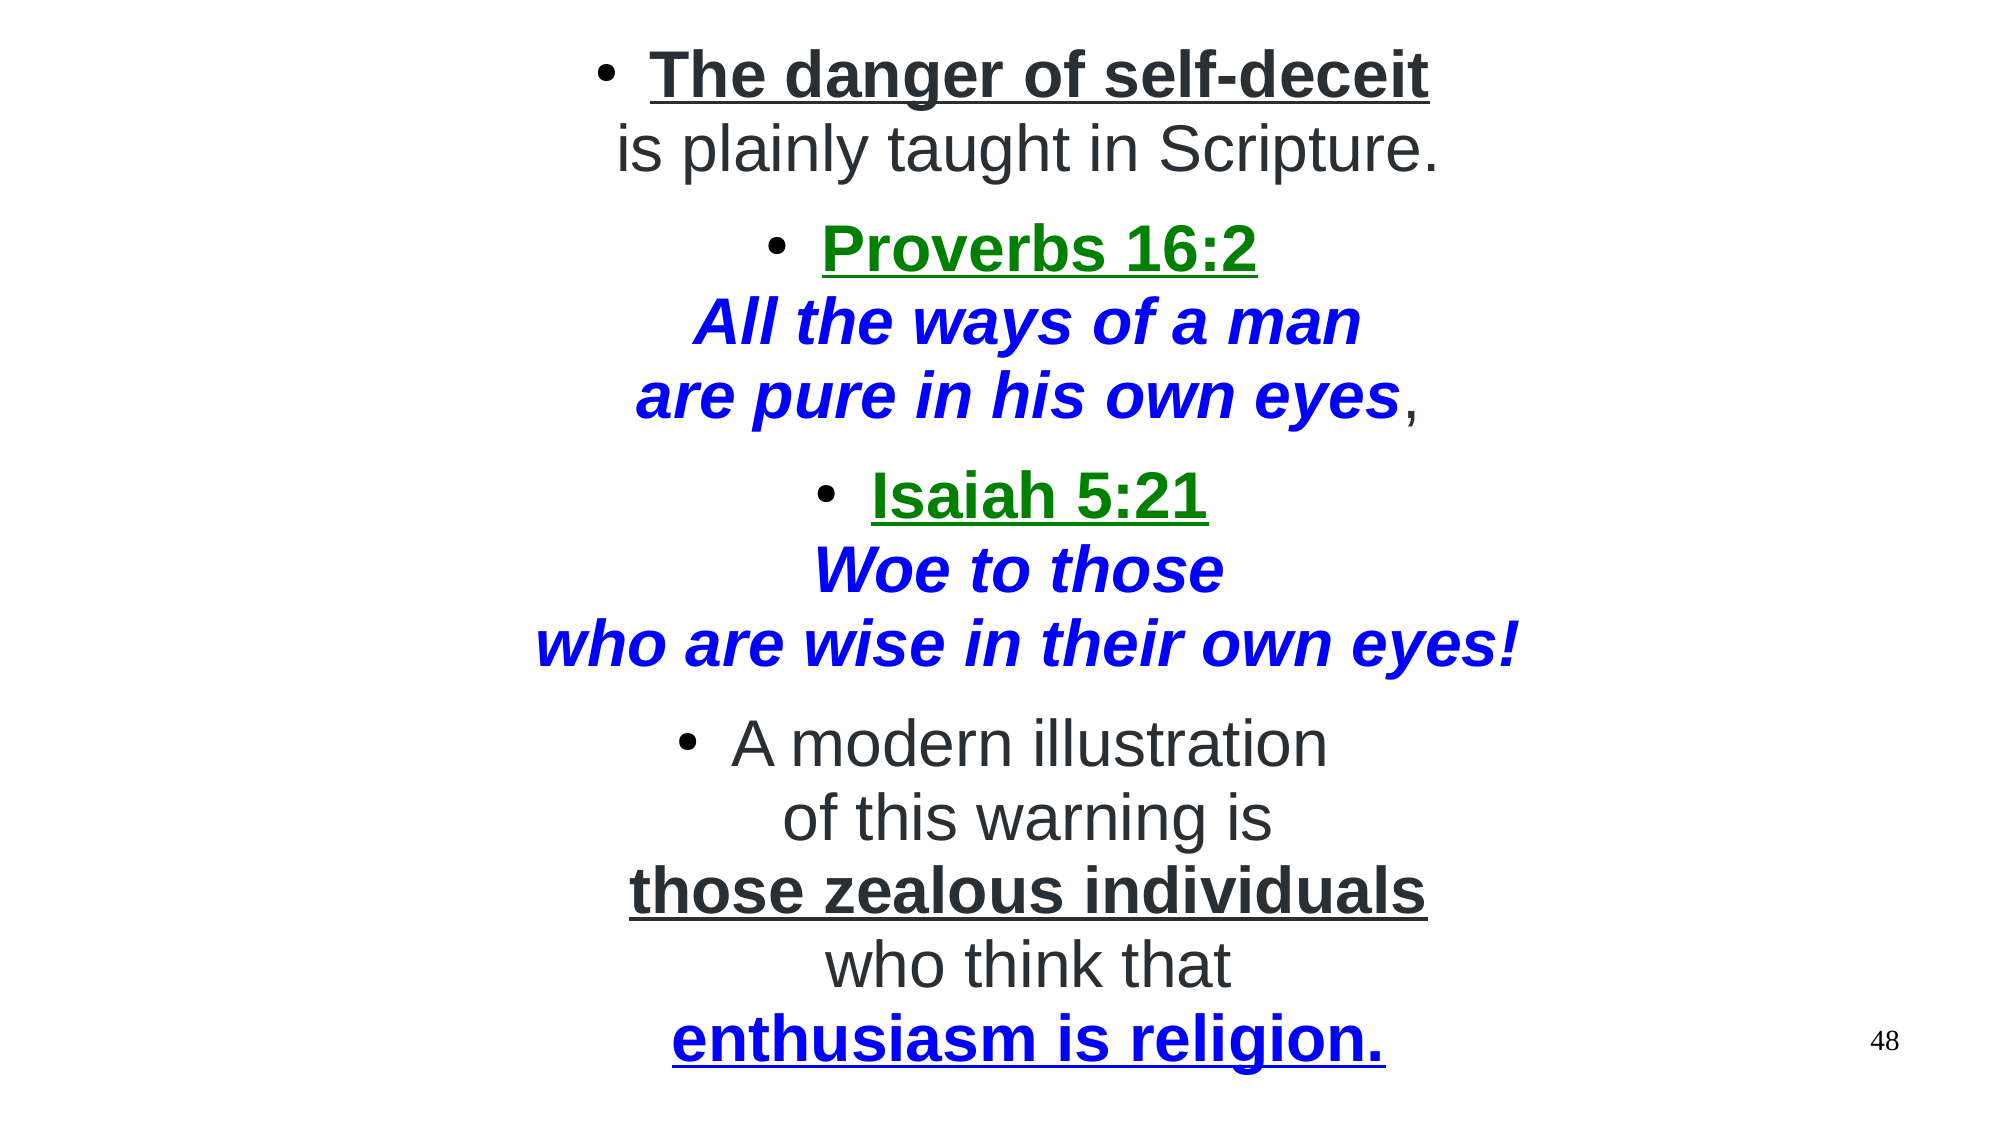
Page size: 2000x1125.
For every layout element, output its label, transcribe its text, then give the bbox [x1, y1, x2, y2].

list The danger of self-deceit is plainly taught in Scripture. Proverbs 16:2 All the ways of a man are pure in his own eyes, Isaiah 5:21 Woe to those who are wise in their own eyes! A modern illustration of this warning is those zealous individuals who think that enthusiasm is religion. [37, 37, 1951, 1088]
